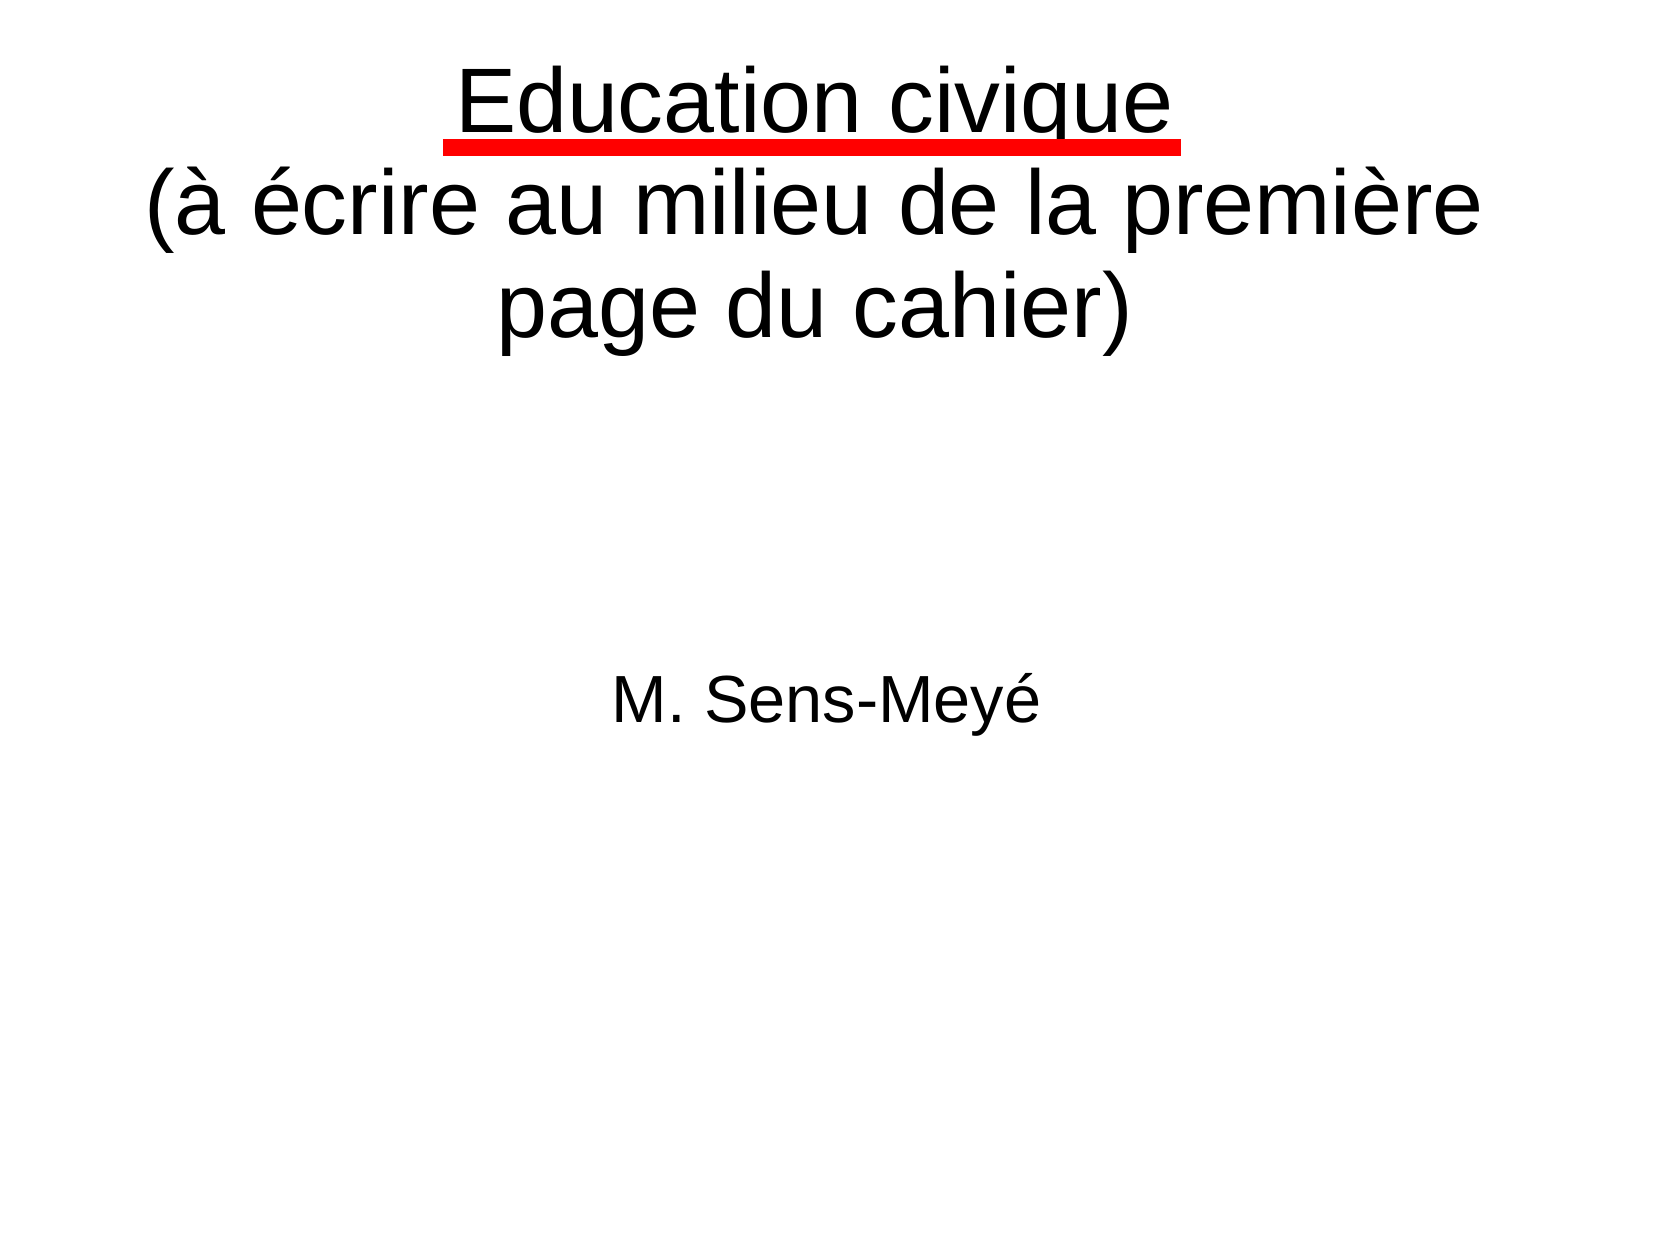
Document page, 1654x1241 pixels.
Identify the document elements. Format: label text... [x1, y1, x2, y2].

title Education civique (à écrire au milieu de la première page du cahier) [59, 0, 1571, 562]
subtitle M. Sens-Meyé [82, 297, 1571, 1102]
